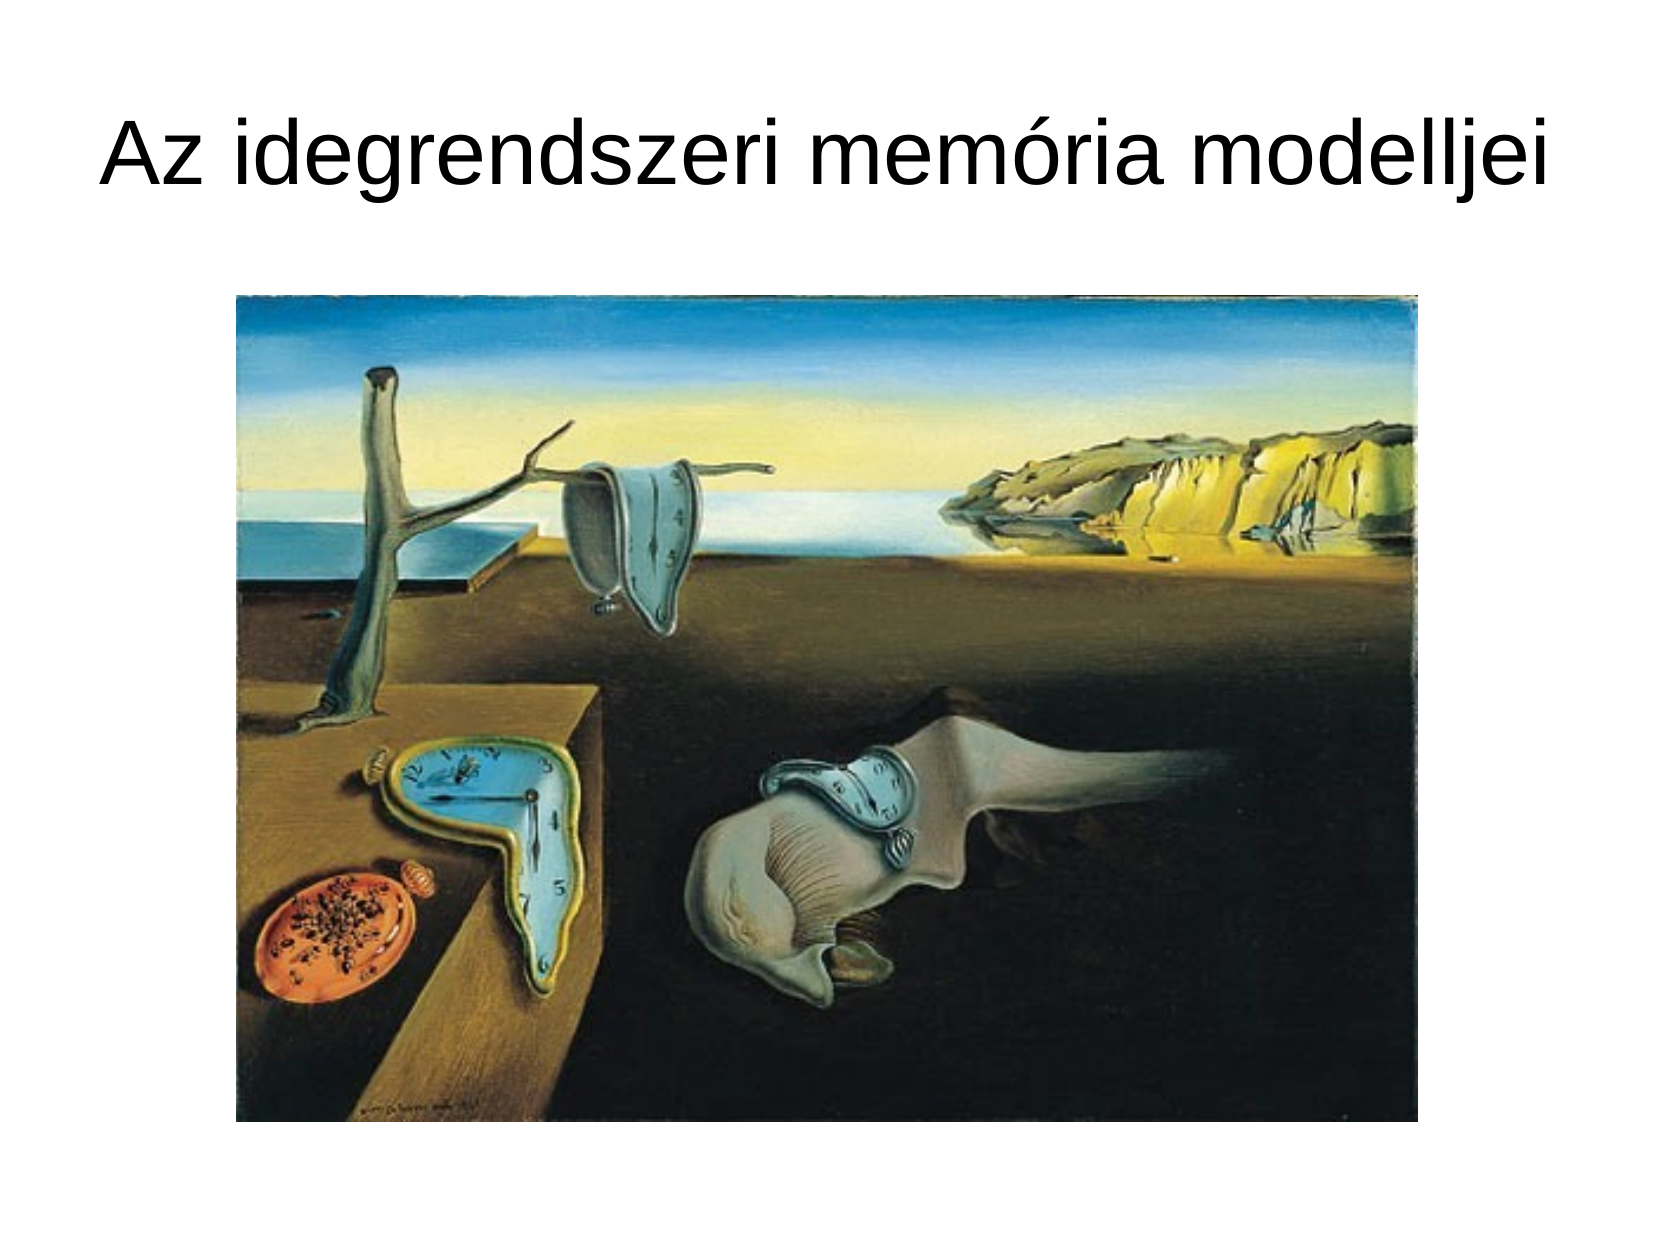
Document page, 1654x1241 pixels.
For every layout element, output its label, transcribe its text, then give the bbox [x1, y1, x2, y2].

title Az idegrendszeri memória modelljei [82, 56, 1571, 250]
picture [236, 295, 1418, 1123]
